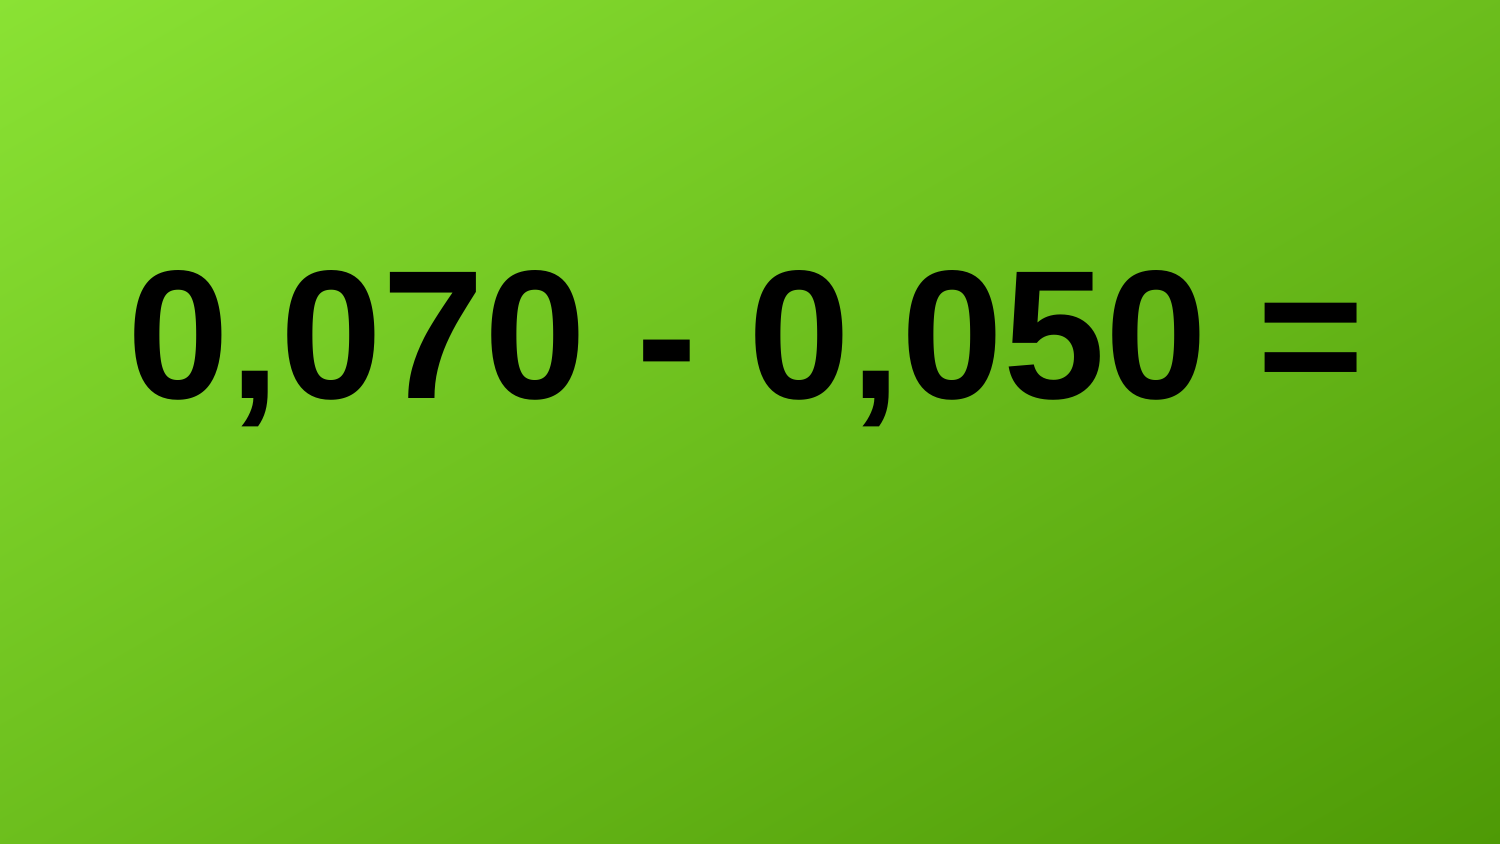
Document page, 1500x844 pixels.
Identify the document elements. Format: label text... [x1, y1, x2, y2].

title 0,070 - 0,050 = [112, 259, 1388, 450]
